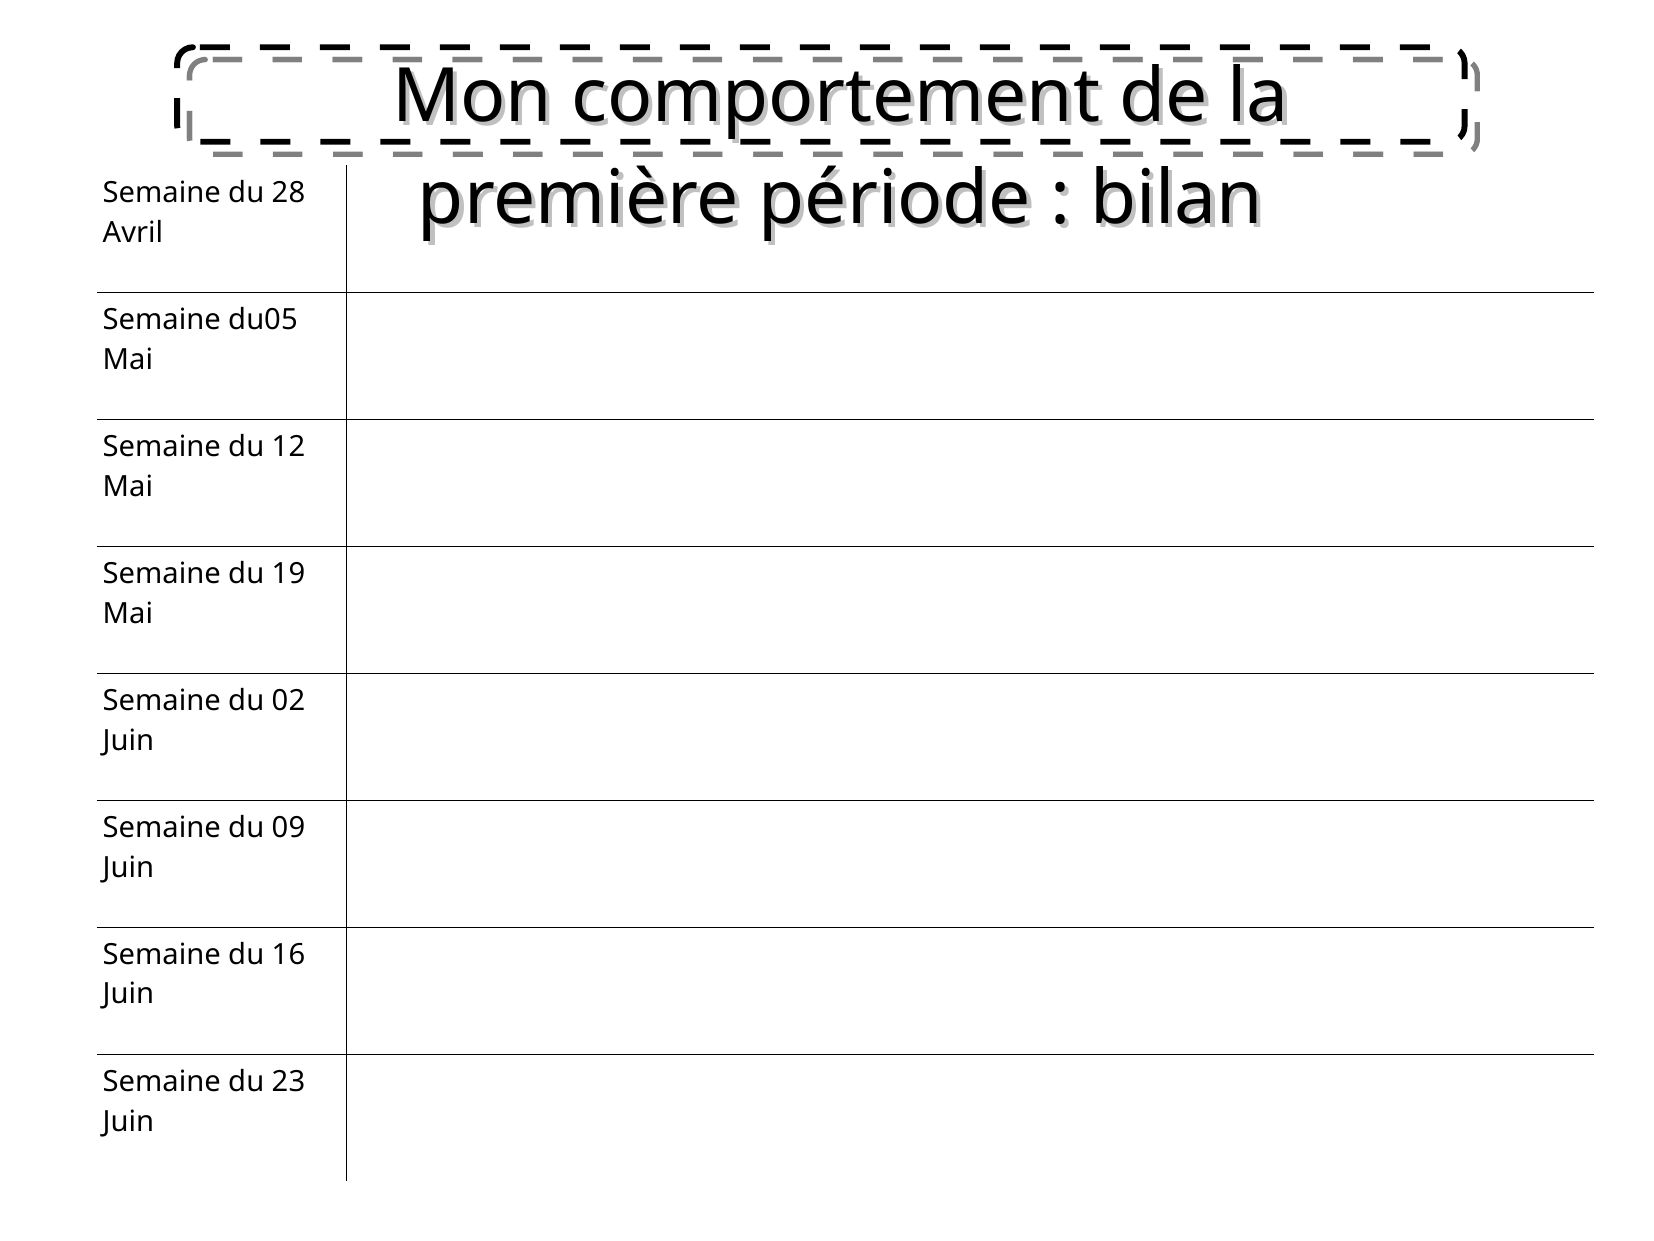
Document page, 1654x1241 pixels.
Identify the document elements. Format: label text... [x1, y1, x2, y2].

table_cell [347, 420, 1594, 546]
table_cell [347, 547, 1594, 673]
table_cell [347, 1055, 1594, 1181]
table_cell [347, 928, 1594, 1054]
table_cell [347, 674, 1594, 800]
table_header [347, 165, 1594, 292]
table_cell [347, 293, 1594, 419]
table_cell Semaine du 19 Mai [97, 547, 346, 673]
text_box Mon comportement de la première période : bilan [220, 33, 1461, 151]
table_cell Semaine du 12 Mai [97, 420, 346, 546]
table_cell Semaine du 16 Juin [97, 928, 346, 1054]
table_cell [347, 801, 1594, 927]
table_cell Semaine du 02 Juin [97, 674, 346, 800]
table_cell Semaine du 09 Juin [97, 801, 346, 927]
table_cell Semaine du 23 Juin [97, 1055, 346, 1181]
table_header Semaine du 28 Avril [97, 165, 346, 292]
table_cell Semaine du05 Mai [97, 293, 346, 419]
